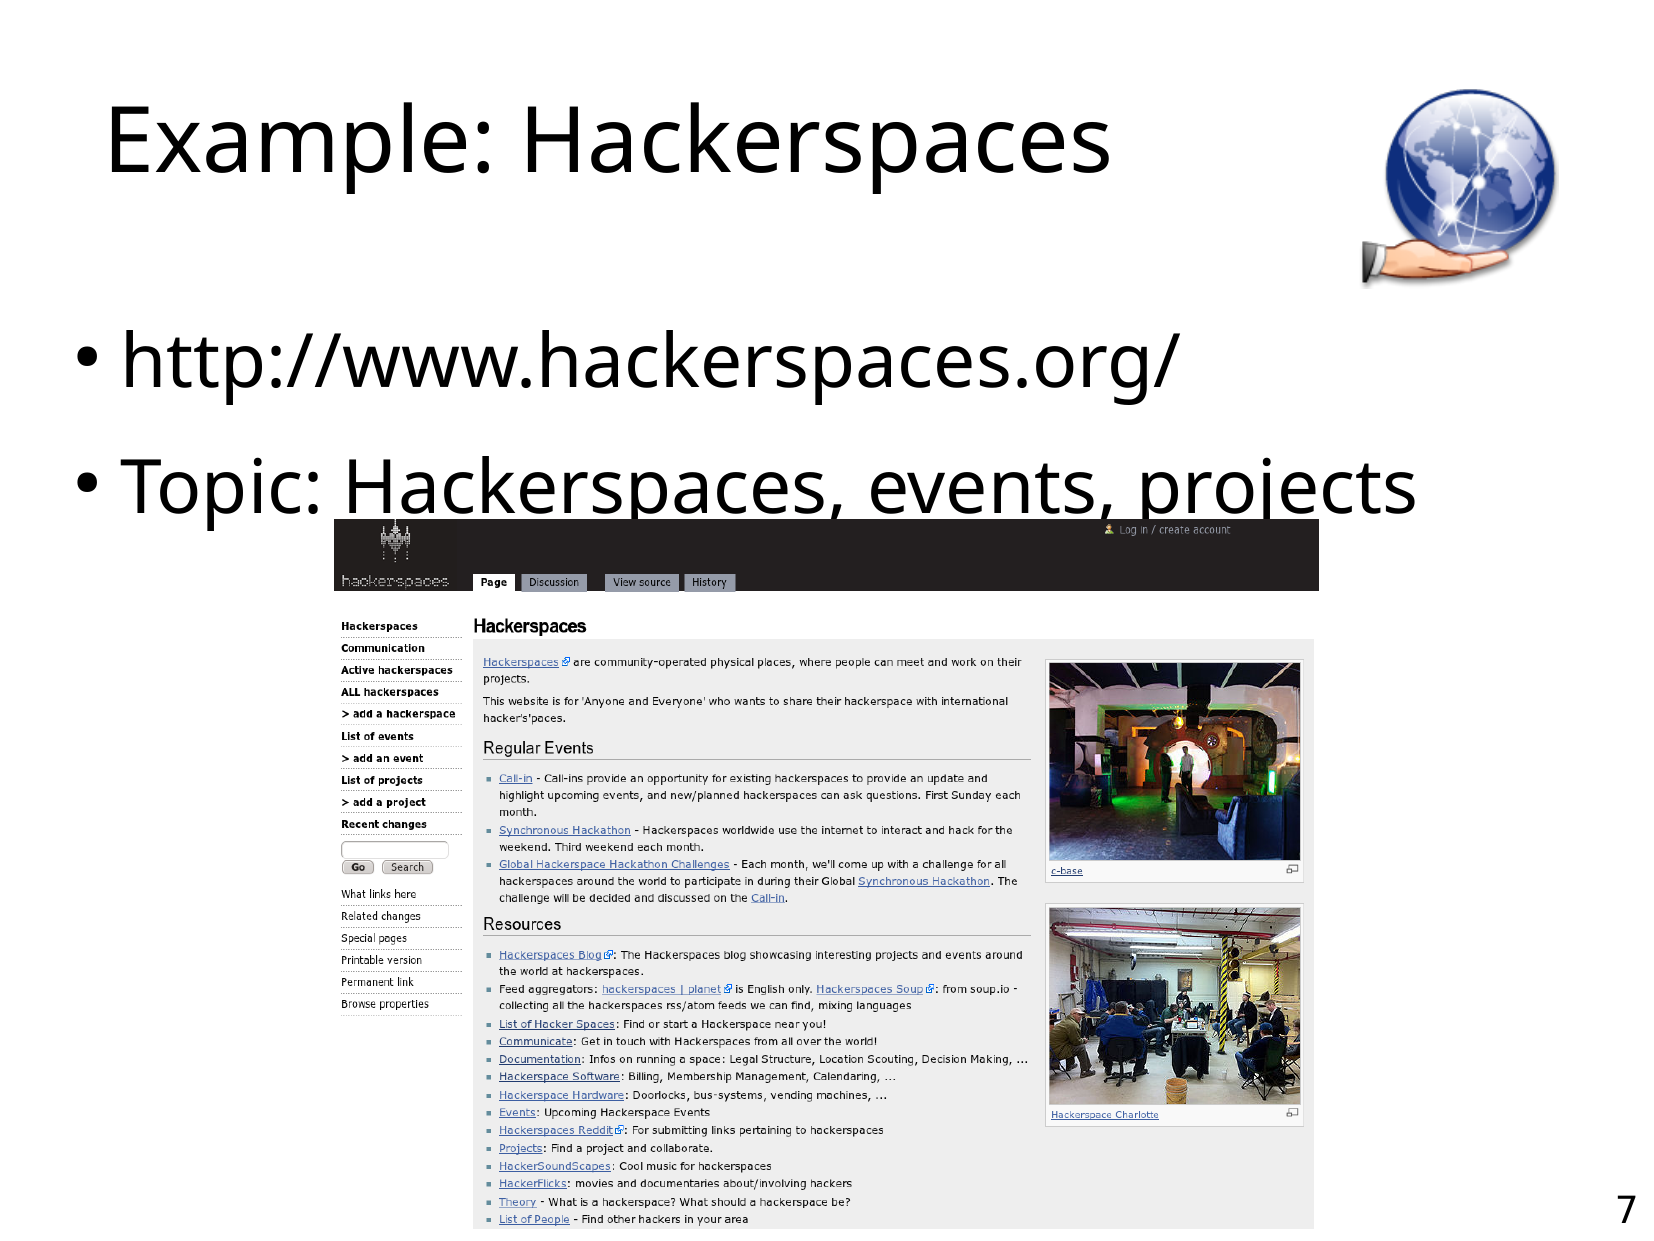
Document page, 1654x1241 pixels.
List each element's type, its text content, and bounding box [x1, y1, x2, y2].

text_box http://www.hackerspaces.org/ Topic: Hackerspaces, events, projects [59, 299, 1625, 513]
picture [334, 519, 1319, 1229]
picture [1358, 88, 1559, 289]
text_box 7 [1535, 1181, 1654, 1241]
text_box Example: Hackerspaces [88, 67, 1595, 190]
